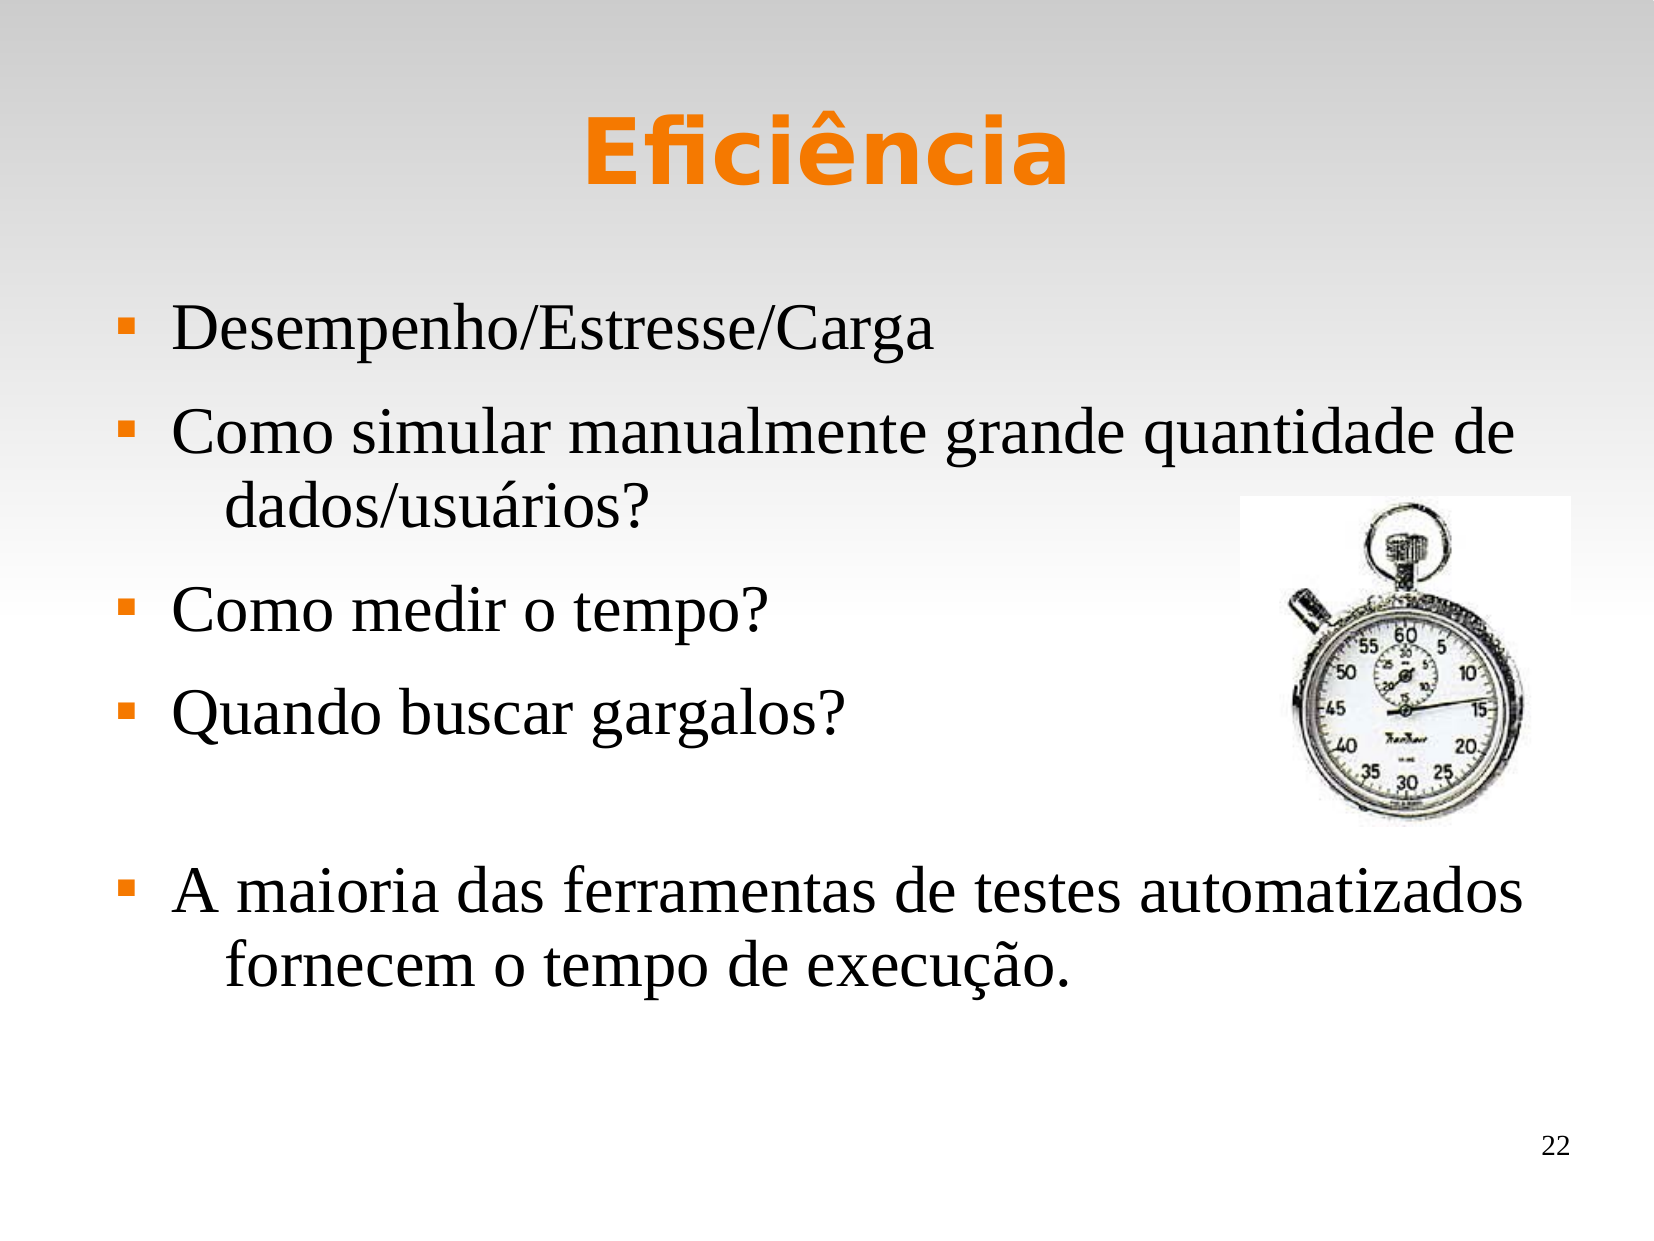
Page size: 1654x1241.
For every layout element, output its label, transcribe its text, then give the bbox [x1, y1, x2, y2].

picture [1240, 496, 1571, 827]
list Desempenho/Estresse/Carga Como simular manualmente grande quantidade de dados/usuários? Como medir o tempo? Quando buscar gargalos? A maioria das ferramentas de testes automatizados fornecem o tempo de execução. [82, 290, 1571, 1109]
title Eficiência [82, 49, 1571, 257]
